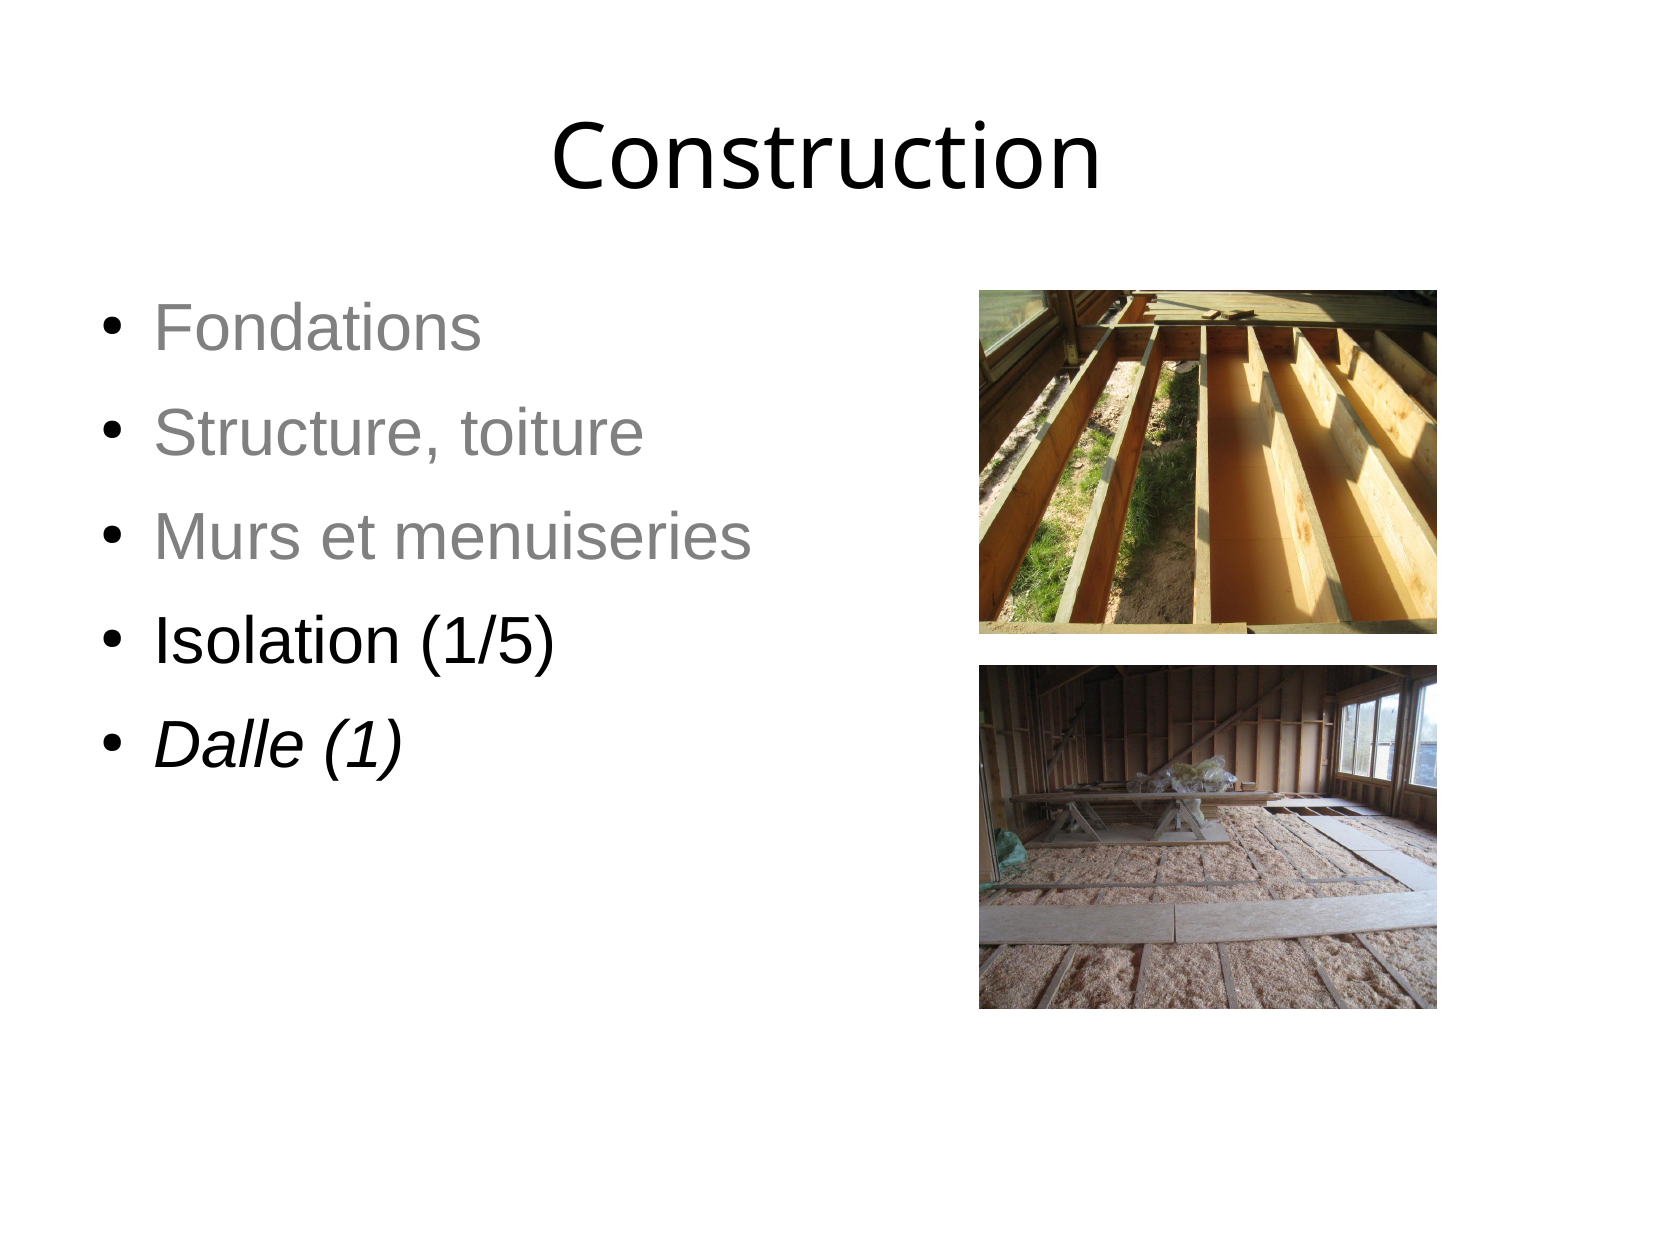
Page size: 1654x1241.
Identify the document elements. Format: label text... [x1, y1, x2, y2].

title Construction [82, 49, 1571, 257]
picture [979, 290, 1437, 634]
picture [979, 665, 1437, 1009]
list Fondations Structure, toiture Murs et menuiseries Isolation (1/5) Dalle (1) [82, 290, 809, 1010]
